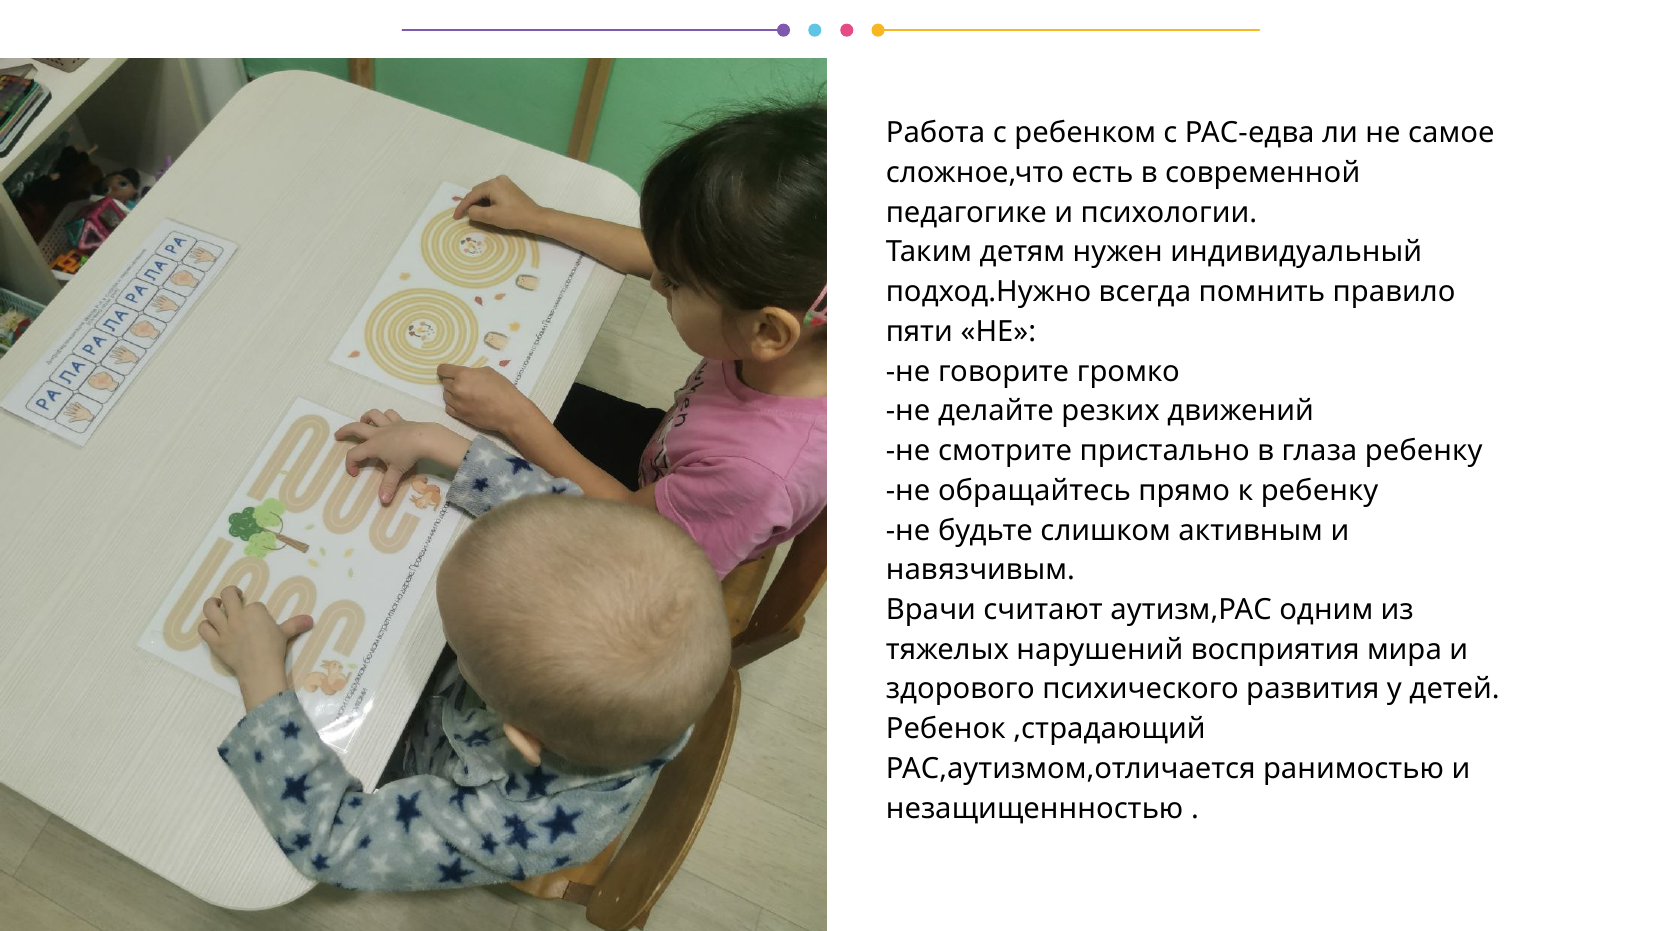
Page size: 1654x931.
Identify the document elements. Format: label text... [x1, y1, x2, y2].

picture [0, 58, 827, 931]
title Работа с ребенком с РАС-едва ли не самое сложное,что есть в современной педагогике и психологии. Таким детям нужен индивидуальный подход.Нужно всегда помнить правило пяти «НЕ»: -не говорите громко -не делайте резких движений -не смотрите пристально в глаза ребенку -не обращайтесь прямо к ребенку -не будьте слишком активным и навязчивым. Врачи считают аутизм,РАС одним из тяжелых нарушений восприятия мира и здорового психического развития у детей. Ребенок ,страдающий РАС,аутизмом,отличается ранимостью и незащищеннностью . [885, 77, 1506, 827]
